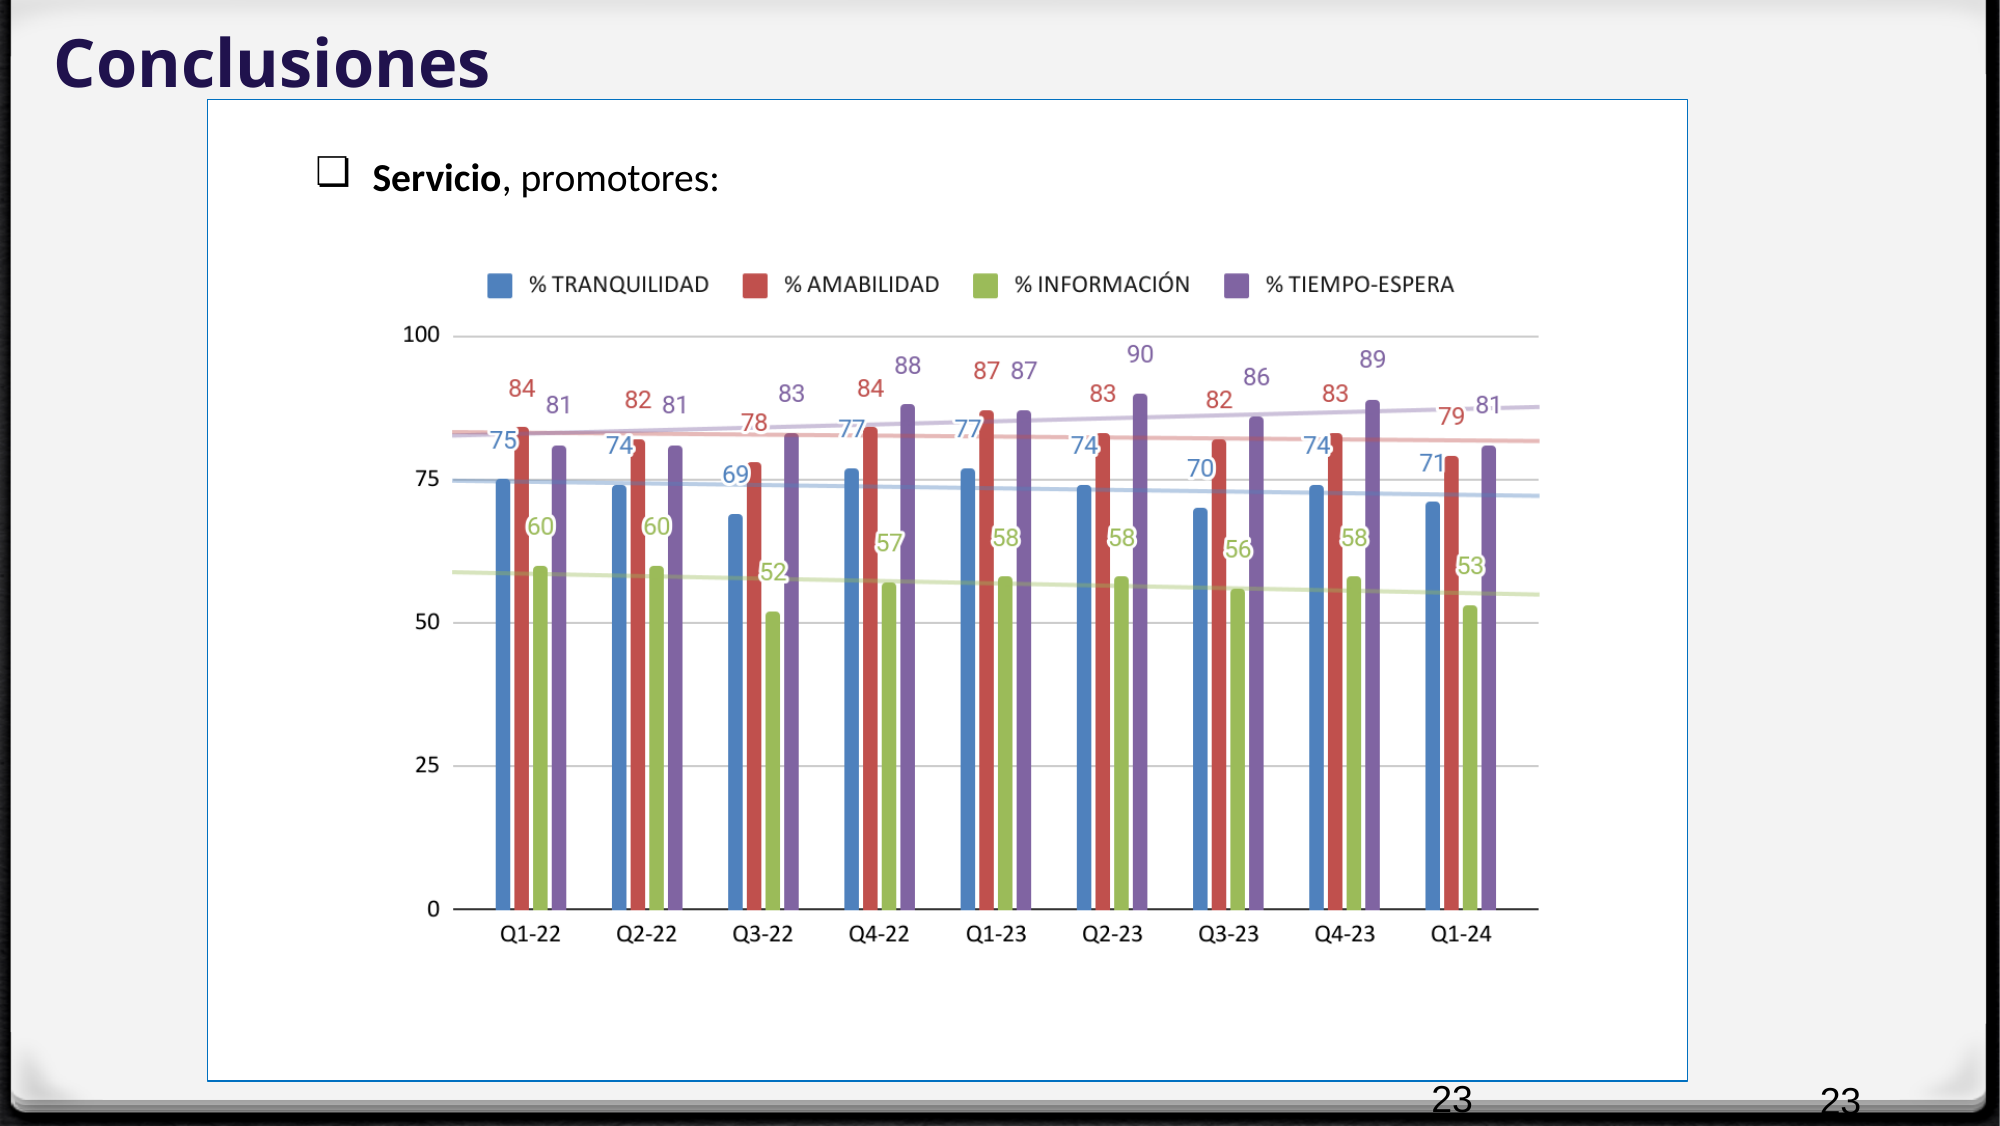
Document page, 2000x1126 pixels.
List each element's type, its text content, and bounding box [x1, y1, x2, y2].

picture [365, 236, 1577, 985]
text_box Servicio, promotores: [207, 99, 1688, 1082]
picture [0, 0, 1412, 1126]
text_box <number> [1413, 1067, 1881, 1126]
text_box Conclusiones [53, 0, 1946, 124]
picture [1688, 0, 2000, 1126]
